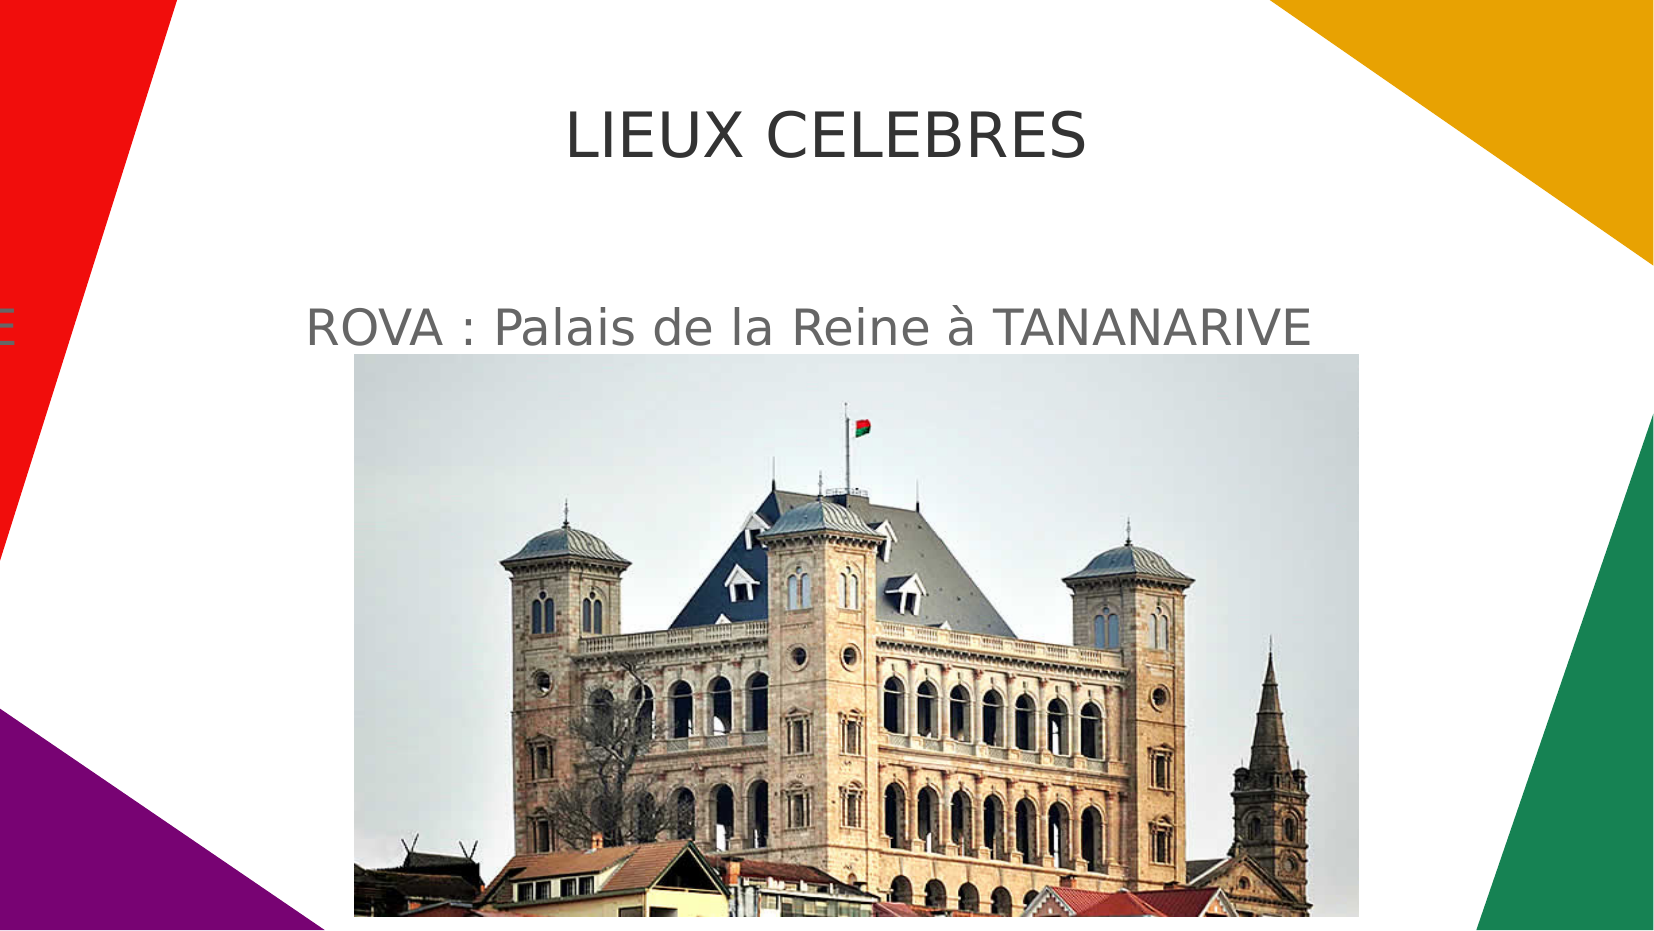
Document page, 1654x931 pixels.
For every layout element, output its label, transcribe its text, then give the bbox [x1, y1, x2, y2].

title LIEUX CELEBRES [118, 59, 1536, 207]
text_box [1359, 856, 1595, 916]
list LE ROVA : Palais de la Reine à TANANARIVE [0, 295, 1359, 886]
picture [354, 354, 1359, 917]
